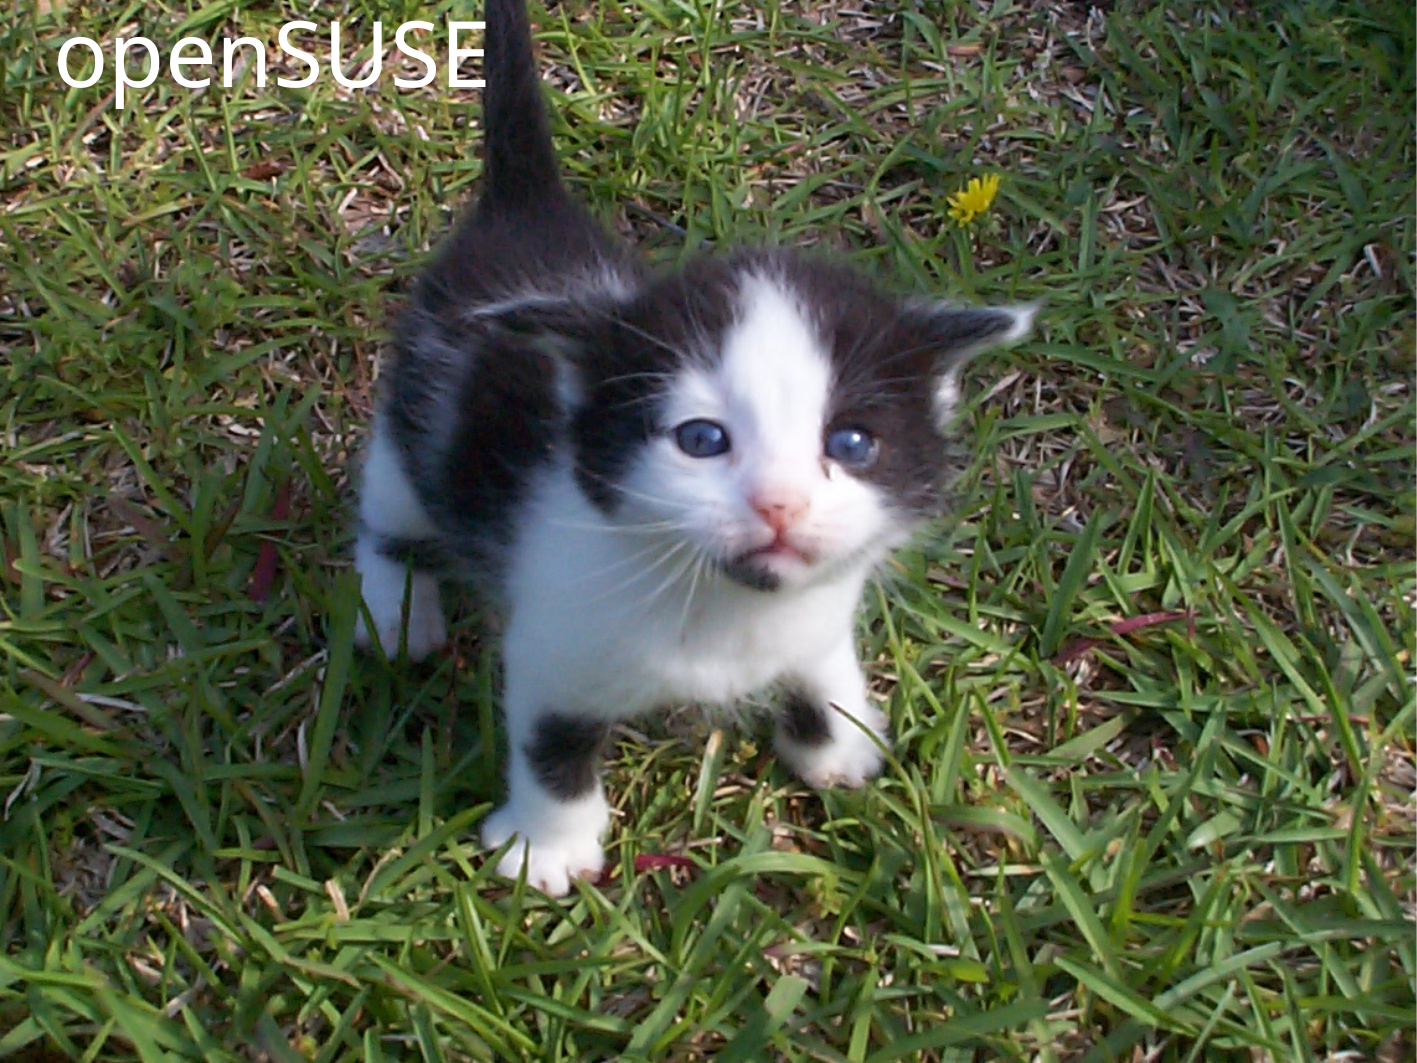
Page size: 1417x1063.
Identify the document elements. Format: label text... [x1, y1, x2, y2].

picture [0, 0, 1417, 1063]
text_box openSUSE [0, 0, 546, 117]
